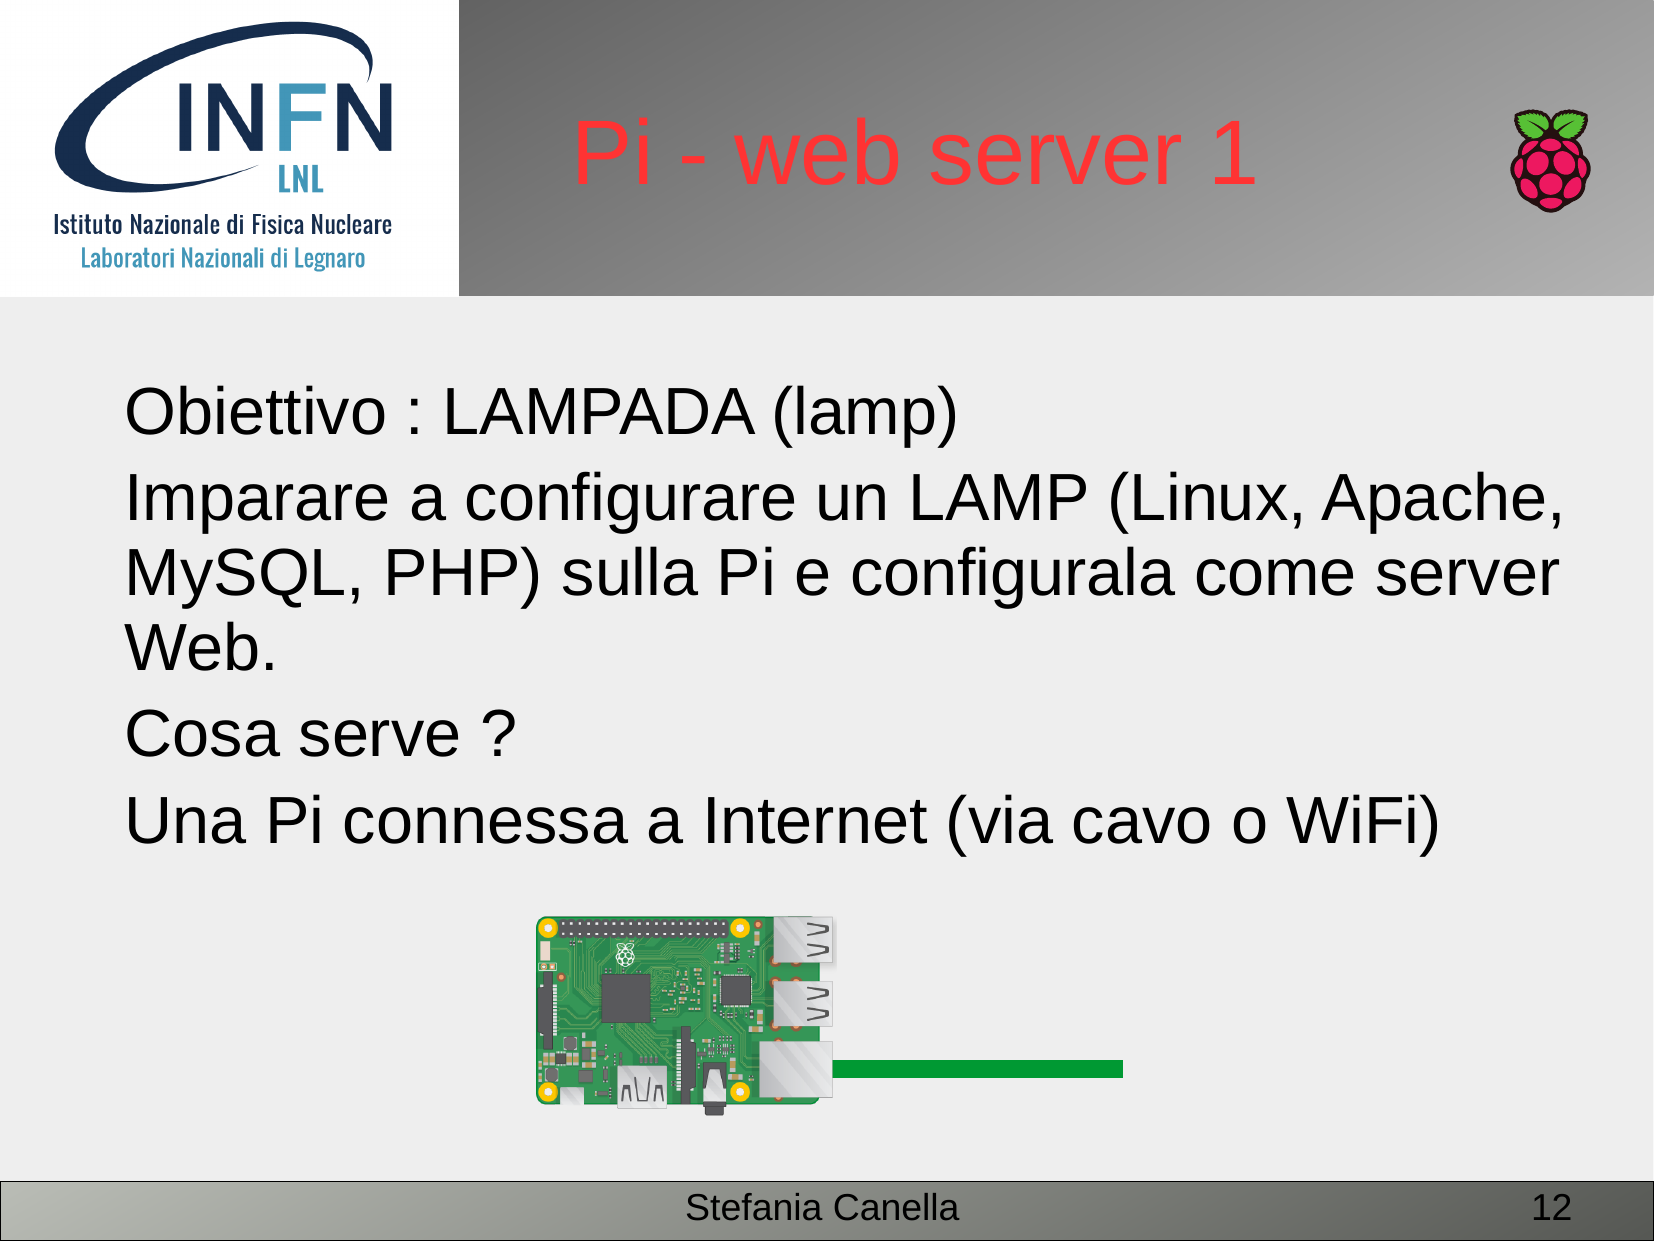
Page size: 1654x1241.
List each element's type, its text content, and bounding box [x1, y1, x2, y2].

text_box [459, 0, 1654, 296]
text_box Stefania Canella [670, 1178, 984, 1241]
picture [530, 911, 837, 1118]
subtitle Obiettivo : LAMPADA (lamp) Imparare a configurare un LAMP (Linux, Apache, MySQL, PHP) sulla Pi e configurala come server Web. Cosa serve ? Una Pi connessa a Internet (via cavo o WiFi) [65, 331, 1588, 901]
picture [0, 0, 459, 297]
text_box [984, 1181, 1516, 1241]
title Pi - web server 1 [459, 49, 1571, 257]
text_box <number> [1516, 1178, 1654, 1241]
text_box [0, 1181, 670, 1241]
